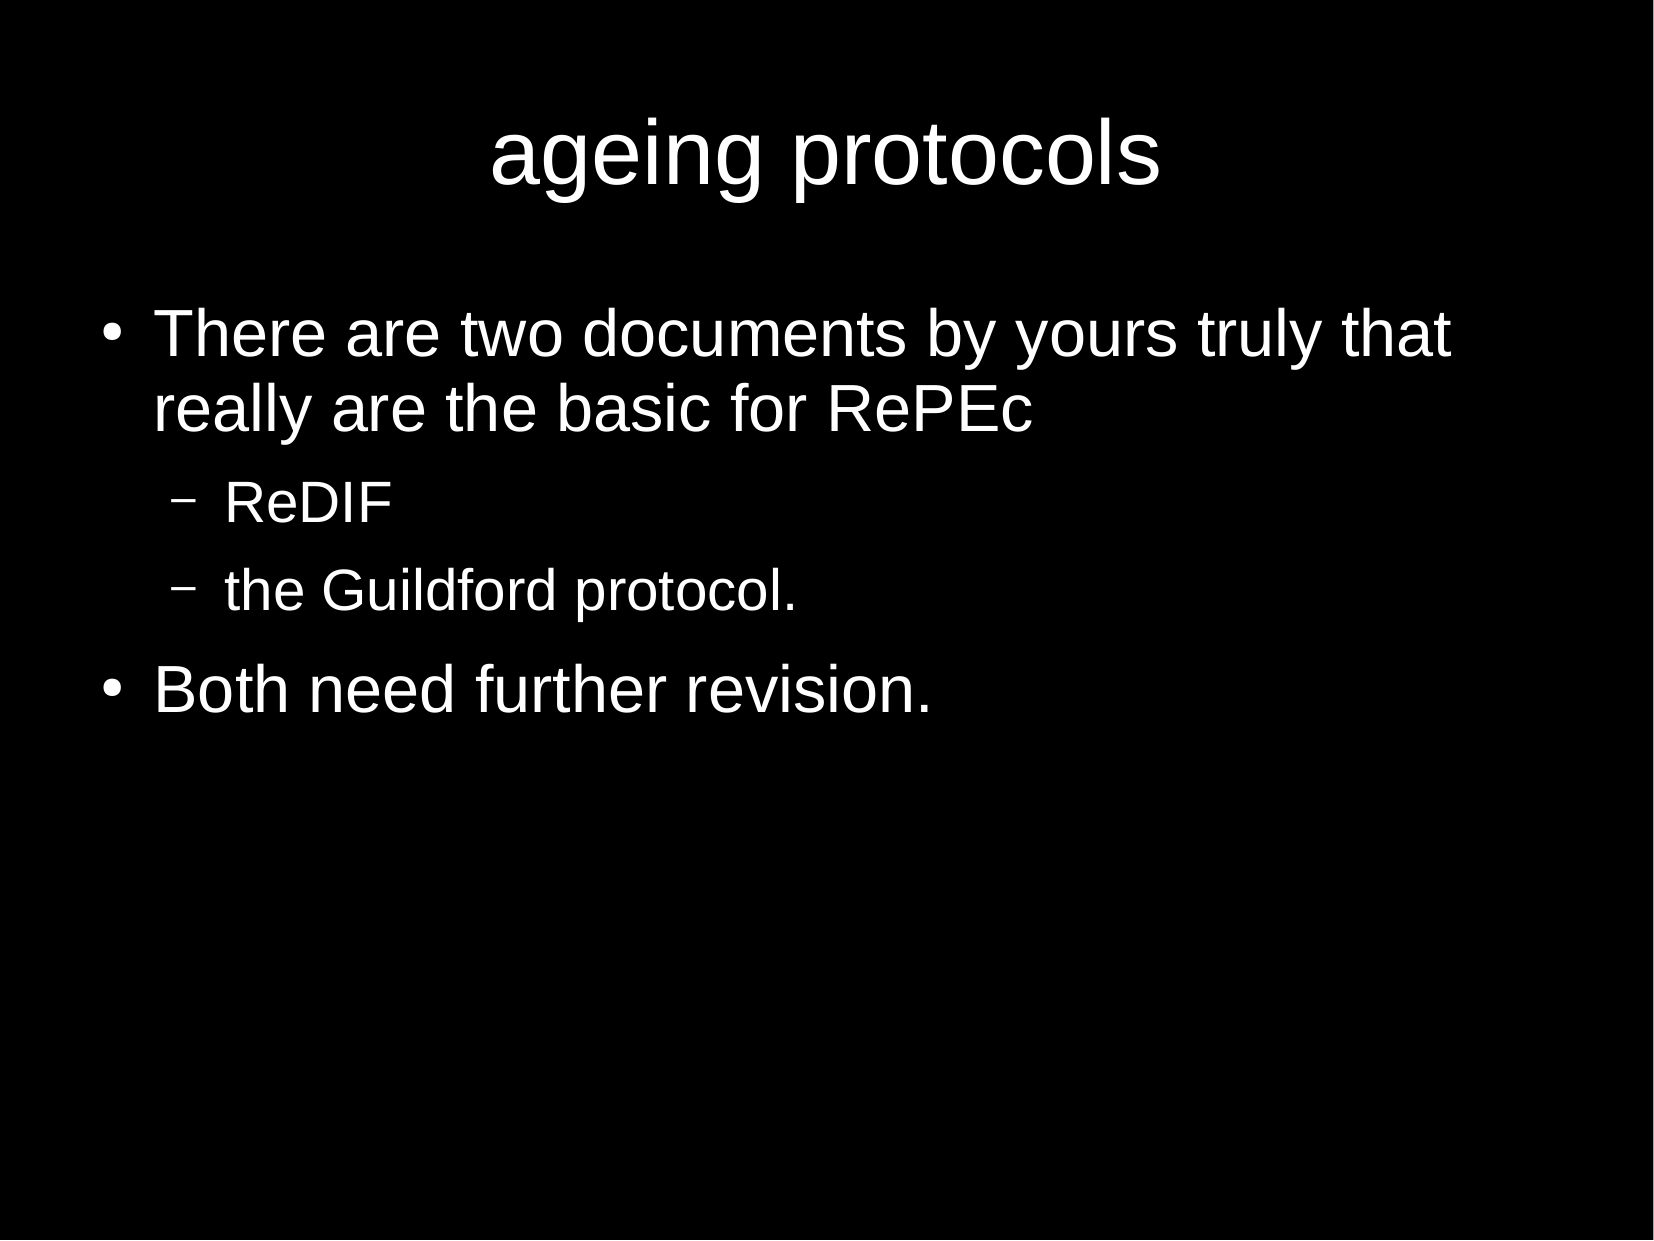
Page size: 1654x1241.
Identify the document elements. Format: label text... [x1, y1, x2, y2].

title ageing protocols [82, 49, 1571, 257]
list There are two documents by yours truly that really are the basic for RePEc ReDIF the Guildford protocol. Both need further revision. [82, 296, 1571, 1016]
